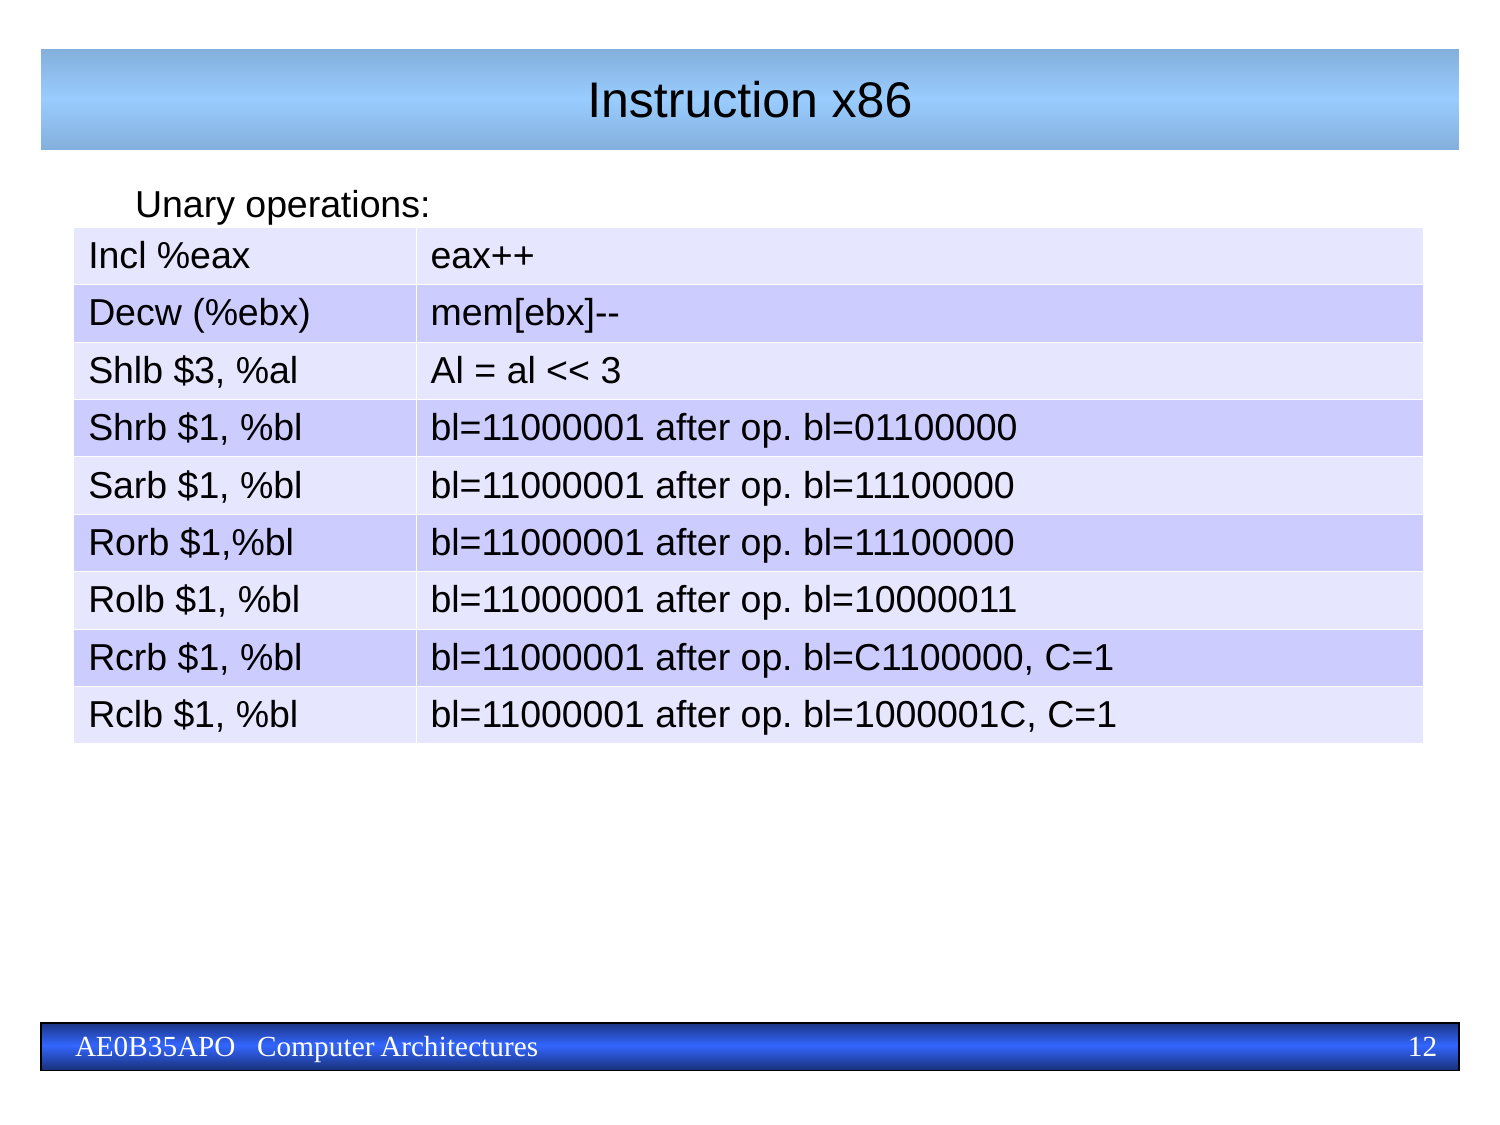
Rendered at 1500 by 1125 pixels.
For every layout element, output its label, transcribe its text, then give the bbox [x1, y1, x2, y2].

table_cell bl=11000001 after op. bl=11100000 [417, 515, 1423, 571]
table_cell Rcrb $1, %bl [74, 630, 416, 686]
table_cell Rolb $1, %bl [74, 572, 416, 629]
table_cell Rclb $1, %bl [74, 687, 416, 743]
table_cell bl=11000001 after op. bl=10000011 [417, 572, 1423, 629]
table_cell mem[ebx]-- [417, 285, 1423, 342]
table_cell bl=11000001 after op. bl=11100000 [417, 457, 1423, 514]
table_cell Al = al << 3 [417, 343, 1423, 399]
text_box Unary operations: [120, 176, 446, 234]
table_header eax++ [417, 228, 1423, 284]
table_cell Shrb $1, %bl [74, 400, 416, 456]
table_cell bl=11000001 after op. bl=C1100000, C=1 [417, 630, 1423, 686]
table_header Incl %eax [74, 228, 416, 284]
table_cell bl=11000001 after op. bl=01100000 [417, 400, 1423, 456]
title Instruction x86 [41, 49, 1459, 150]
table_cell bl=11000001 after op. bl=1000001C, C=1 [417, 687, 1423, 743]
table_cell Shlb $3, %al [74, 343, 416, 399]
table_cell Sarb $1, %bl [74, 457, 416, 514]
table_cell Rorb $1,%bl [74, 515, 416, 571]
table_cell Decw (%ebx) [74, 285, 416, 342]
